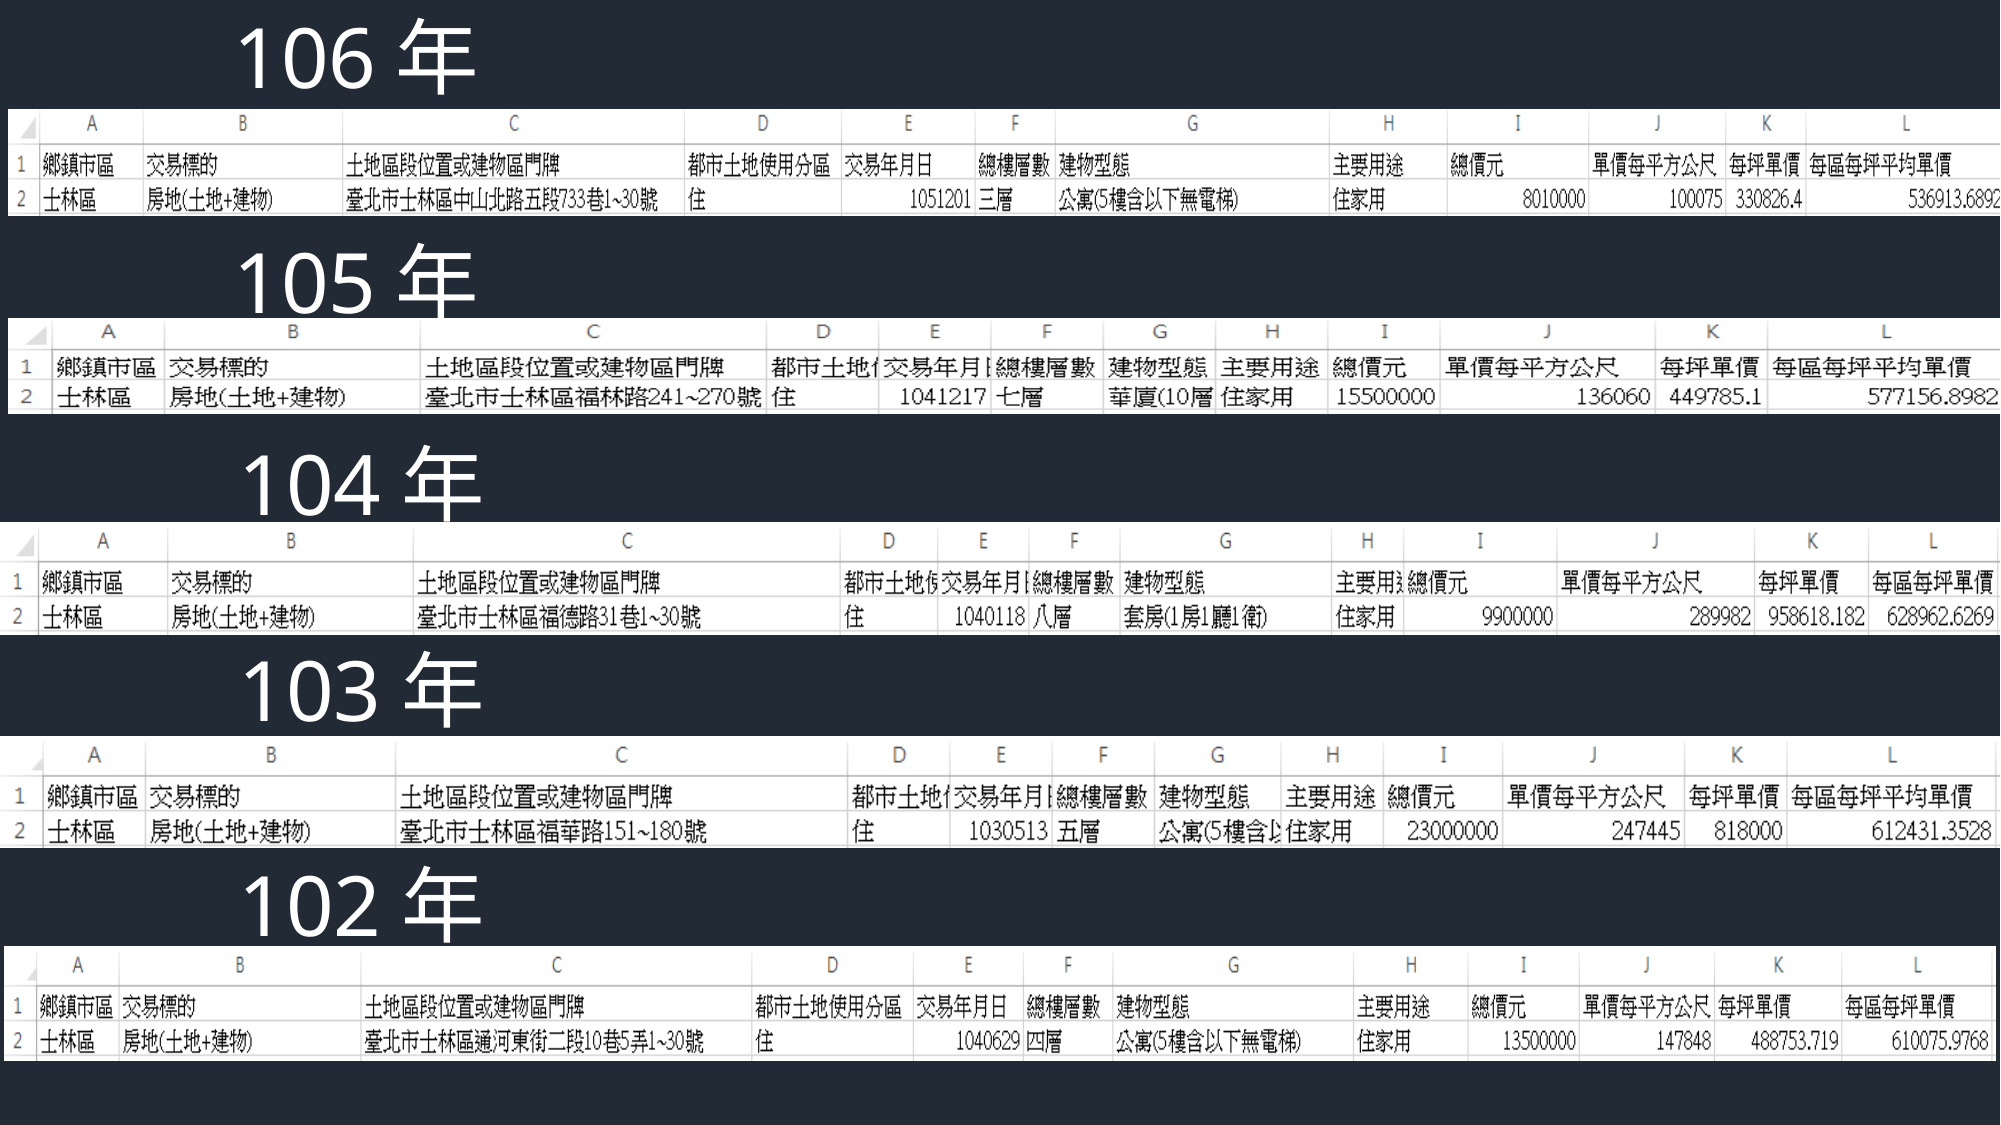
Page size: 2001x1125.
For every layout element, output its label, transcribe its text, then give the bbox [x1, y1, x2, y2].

picture [4, 946, 1996, 1061]
text_box 105年 [218, 222, 507, 339]
text_box 104年 [223, 424, 507, 541]
text_box 103年 [223, 630, 507, 748]
picture [0, 736, 2000, 848]
text_box 106年 [218, 0, 563, 115]
text_box 102年 [223, 845, 530, 962]
picture [0, 522, 2000, 635]
picture [8, 109, 2000, 216]
picture [8, 318, 2000, 414]
